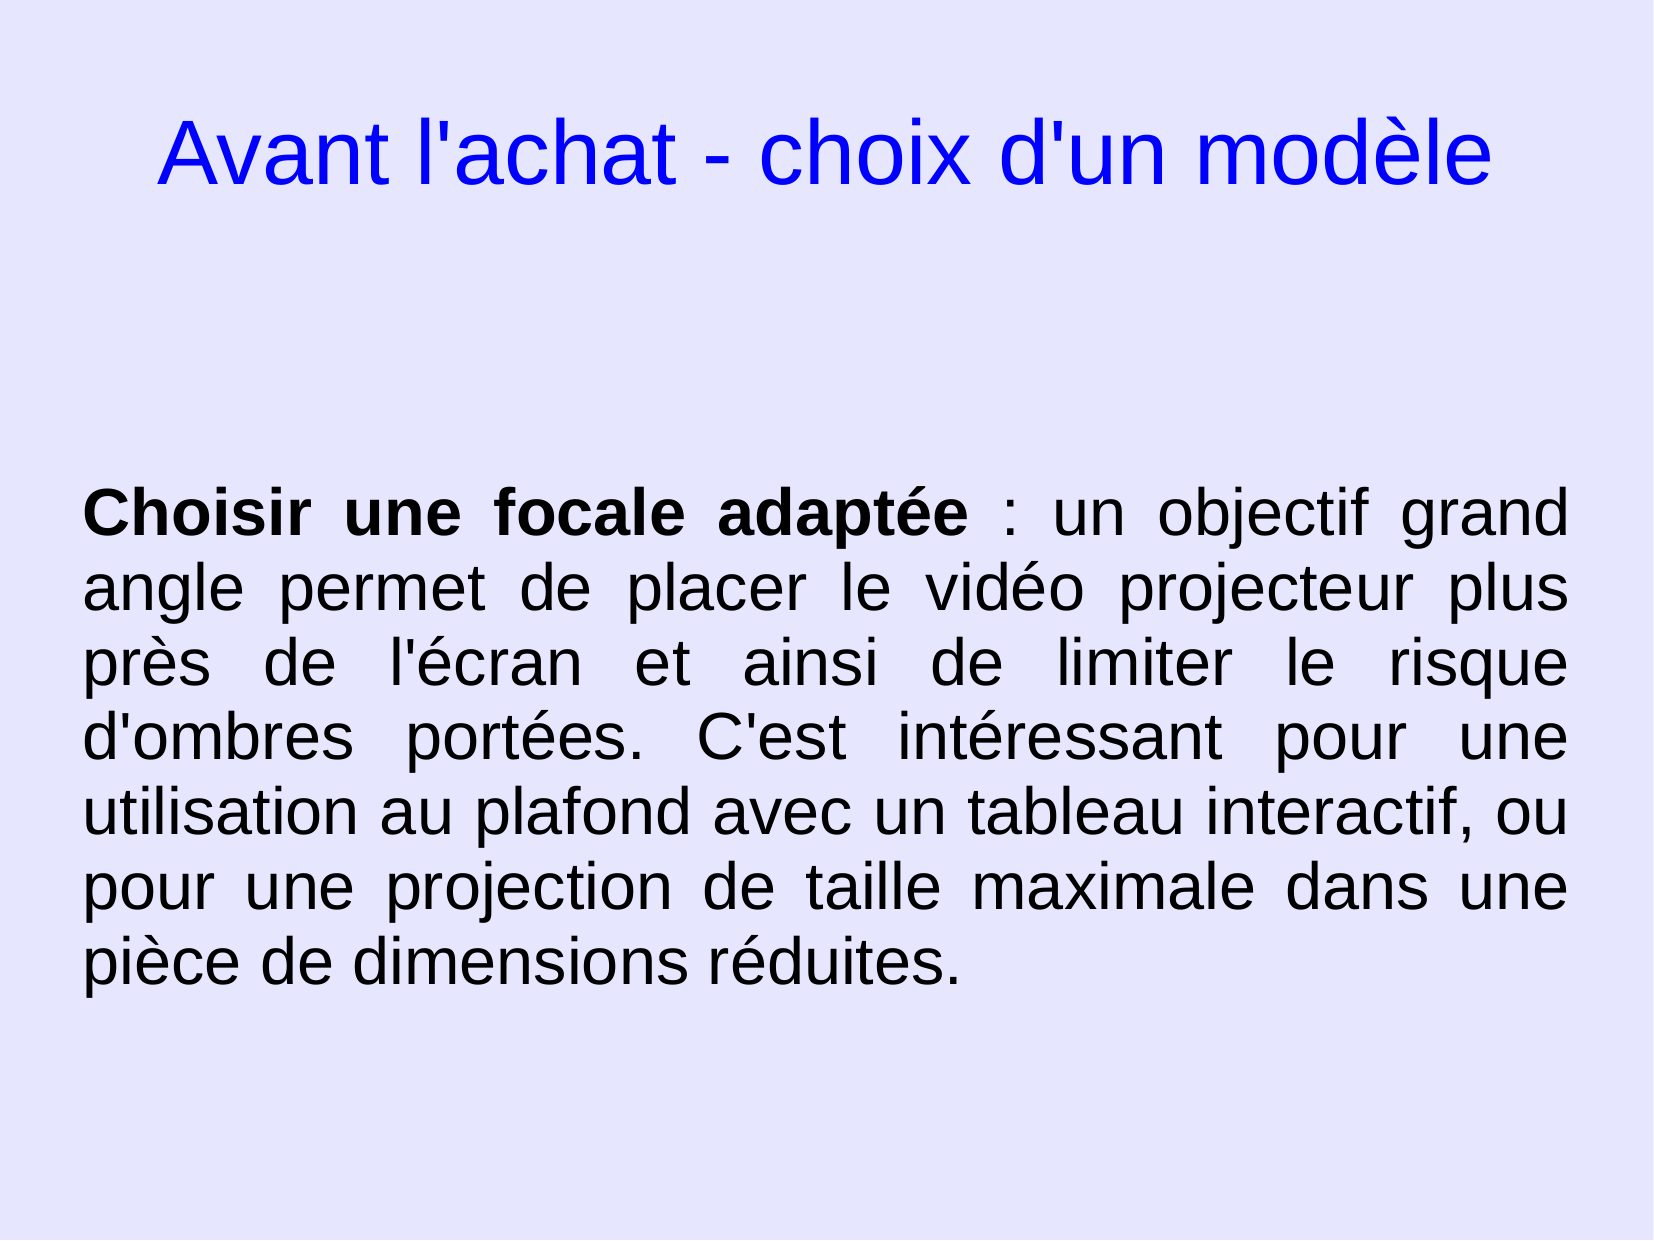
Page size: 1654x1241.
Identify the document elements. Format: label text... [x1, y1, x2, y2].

subtitle Choisir une focale adaptée : un objectif grand angle permet de placer le vidéo projecteur plus près de l'écran et ainsi de limiter le risque d'ombres portées. C'est intéressant pour une utilisation au plafond avec un tableau interactif, ou pour une projection de taille maximale dans une pièce de dimensions réduites. [82, 297, 1571, 1102]
title Avant l'achat - choix d'un modèle [82, 49, 1571, 257]
